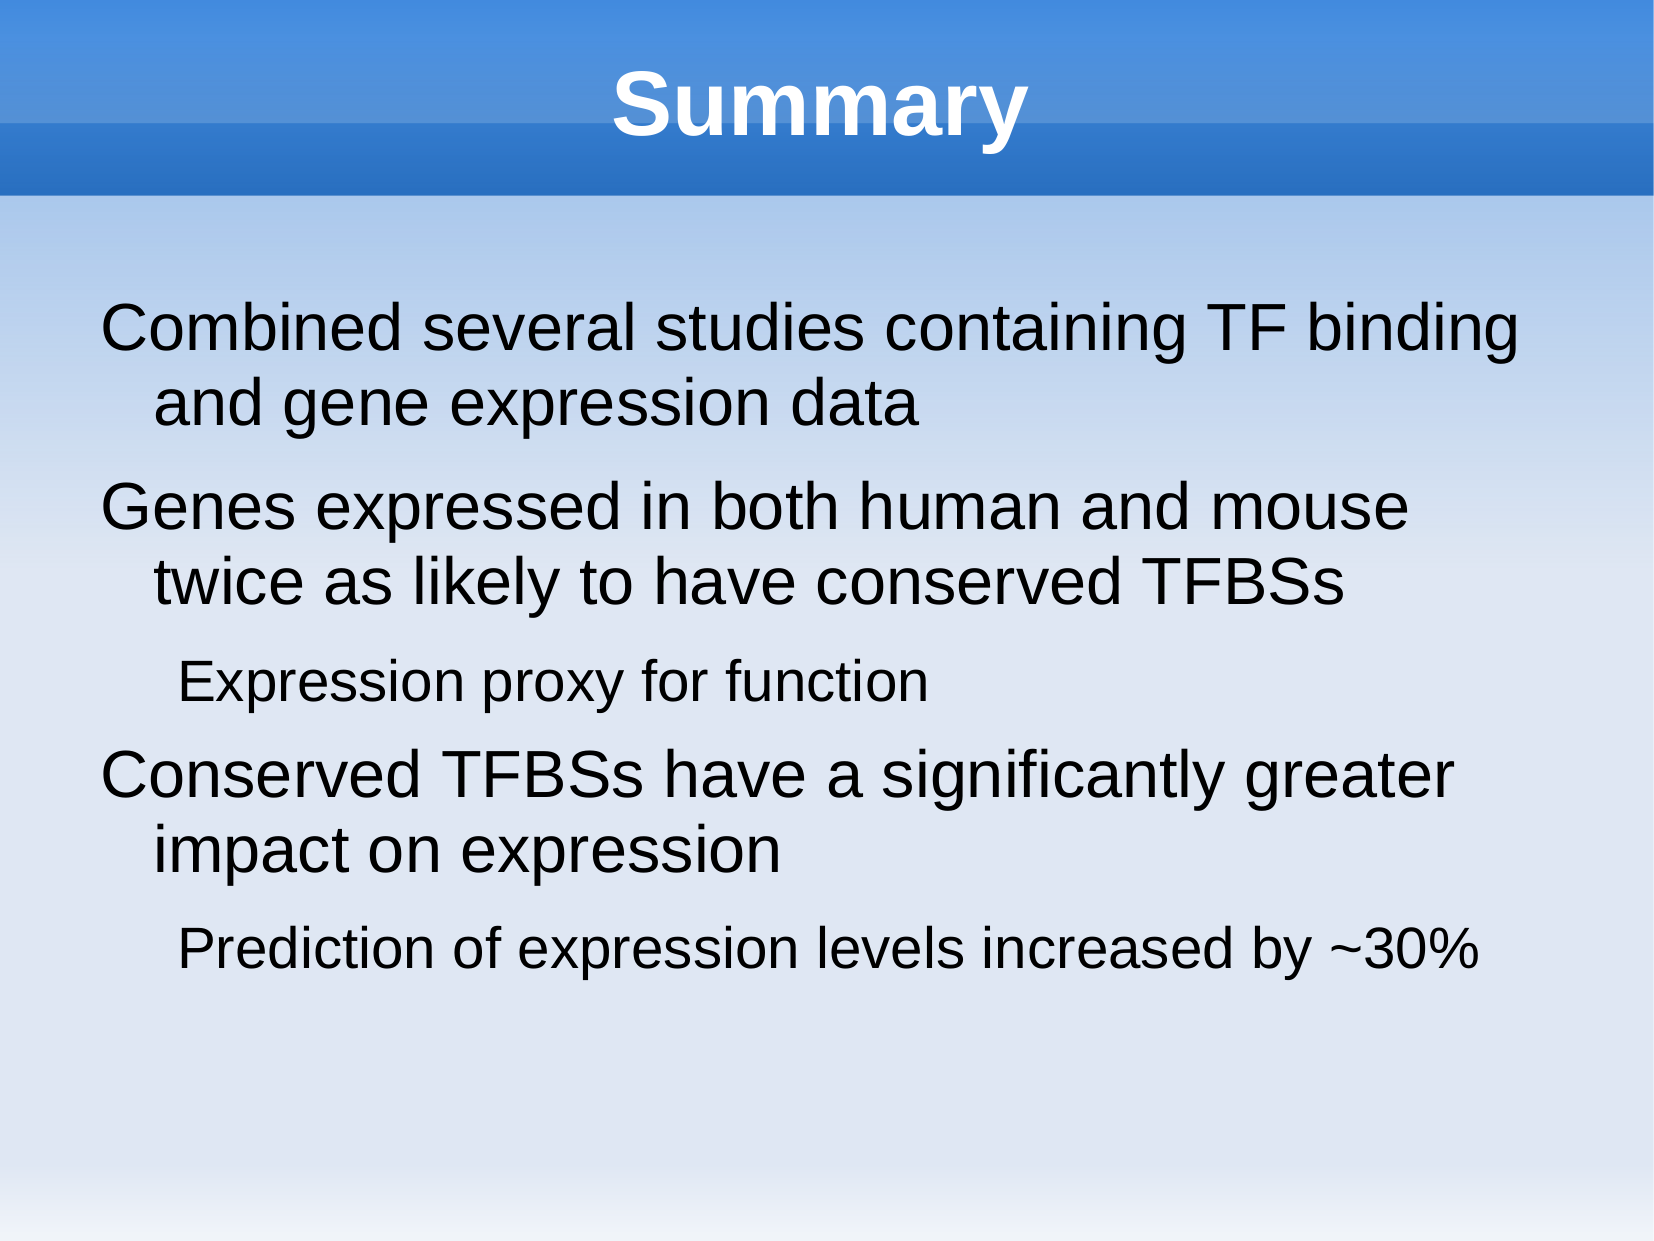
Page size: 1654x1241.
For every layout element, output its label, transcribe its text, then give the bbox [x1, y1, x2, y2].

title Summary [76, 0, 1565, 208]
picture [0, 0, 1654, 1241]
list Combined several studies containing TF binding and gene expression data Genes expressed in both human and mouse twice as likely to have conserved TFBSs Expression proxy for function Conserved TFBSs have a significantly greater impact on expression Prediction of expression levels increased by ~30% [82, 290, 1571, 1109]
